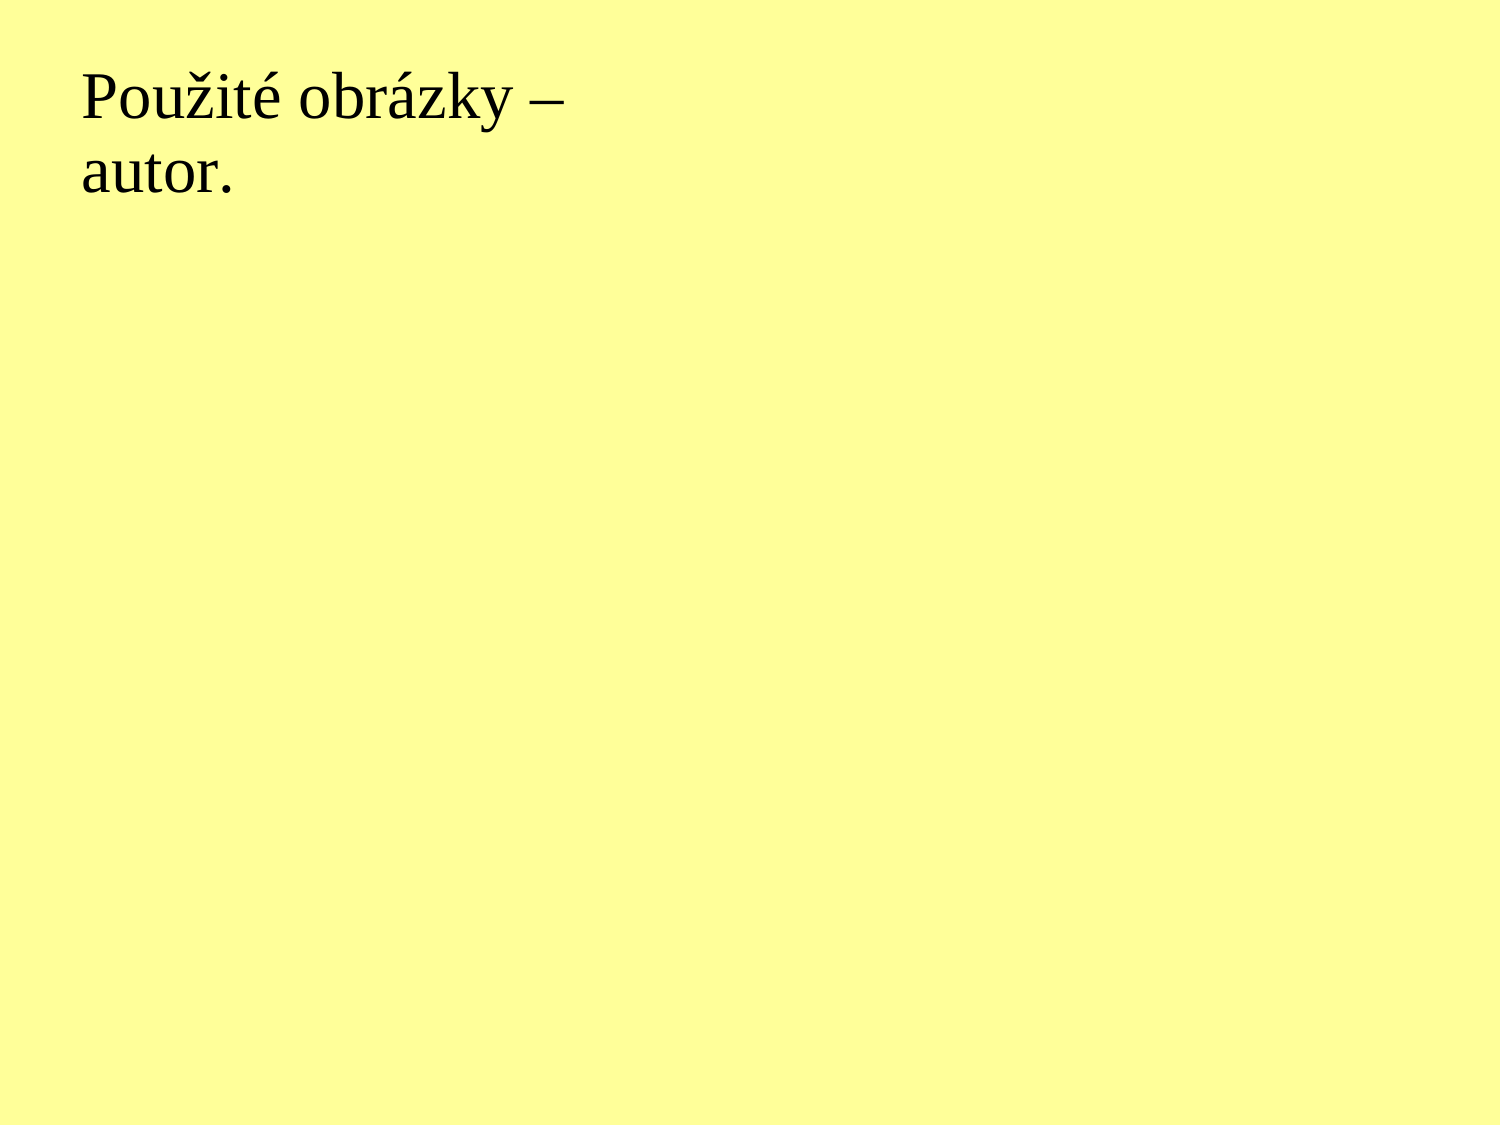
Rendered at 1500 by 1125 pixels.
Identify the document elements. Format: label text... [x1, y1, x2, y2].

text_box Použité obrázky – autor. [66, 51, 749, 302]
